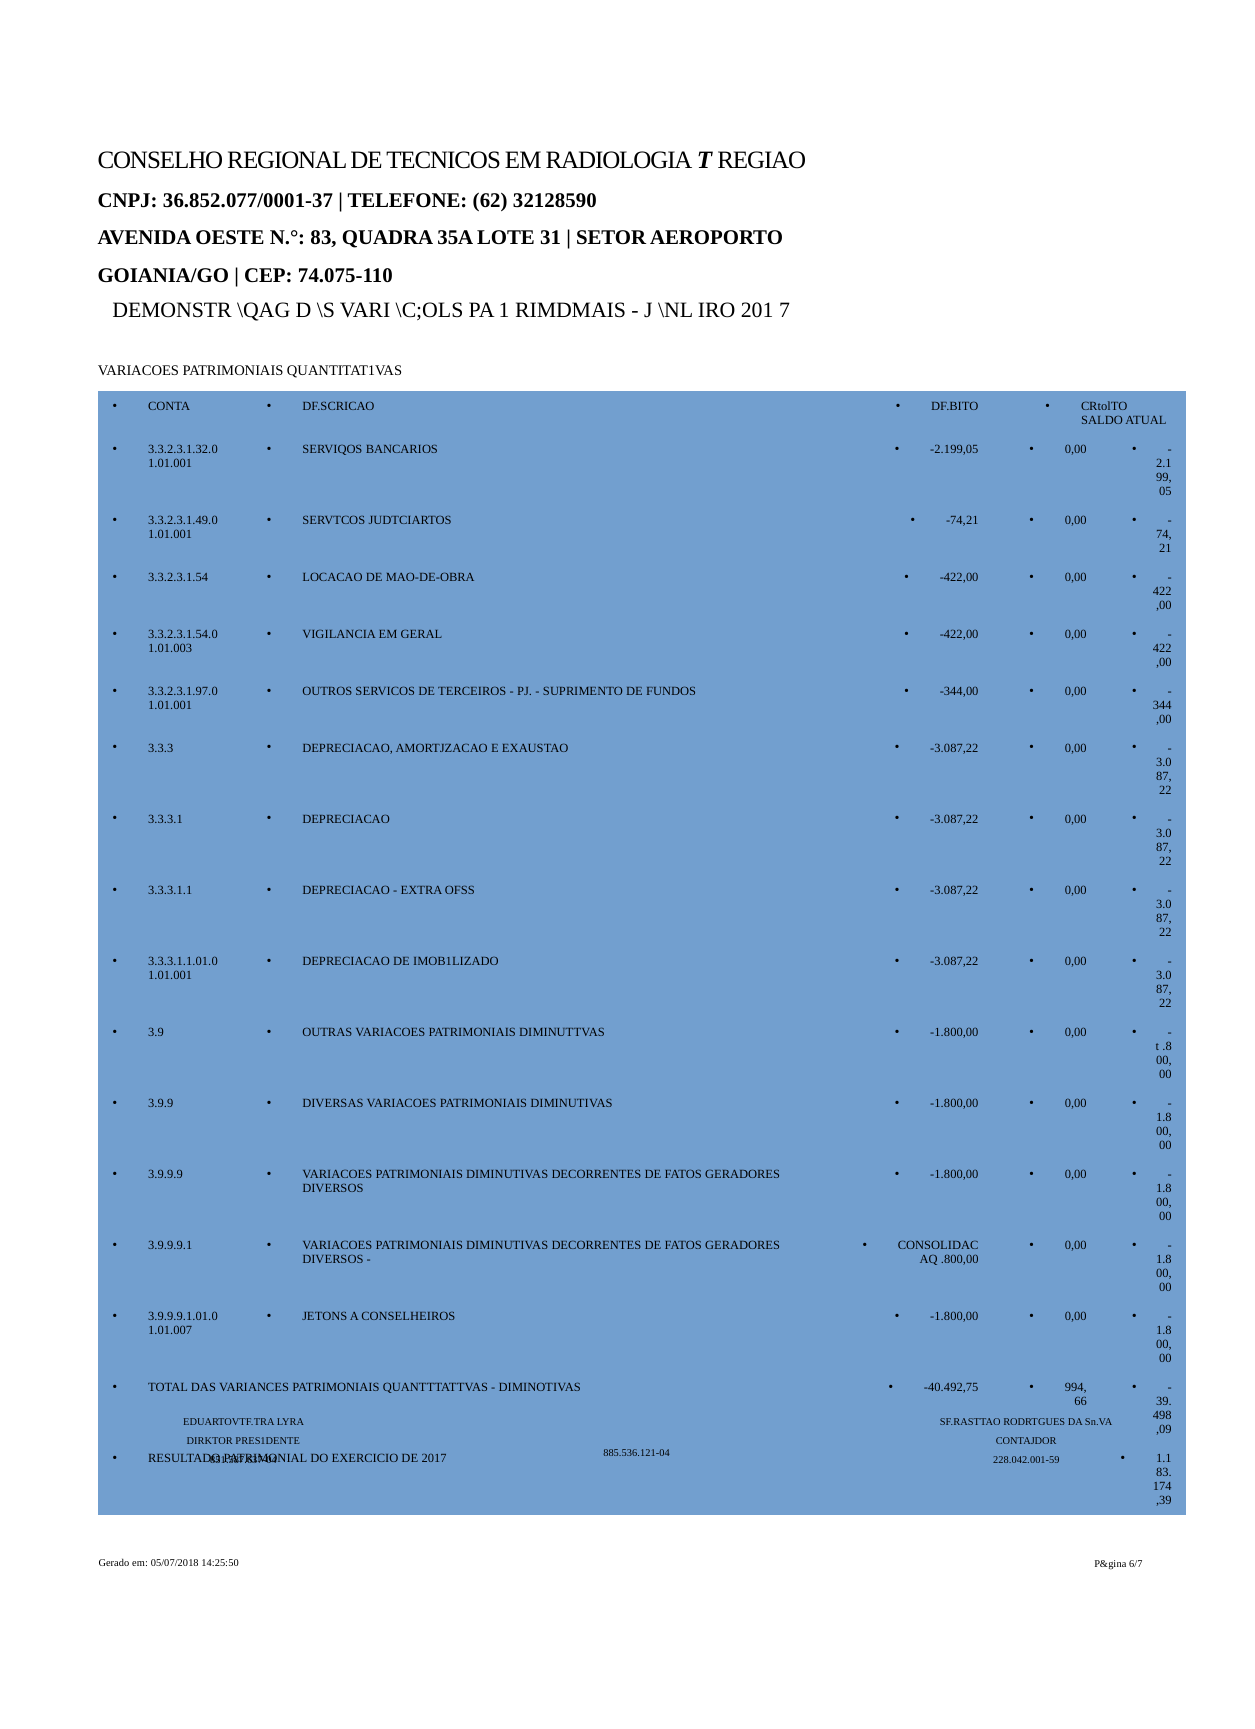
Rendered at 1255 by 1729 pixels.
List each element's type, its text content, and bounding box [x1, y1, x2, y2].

table_cell LOCACAO DE MAO-DE-OBRA [235, 562, 842, 619]
table_header CONTA [98, 391, 235, 434]
table_cell SERVIQOS BANCARIOS [235, 434, 842, 505]
table_cell -40.492,75 [842, 1373, 1012, 1444]
table_cell 0,00 [1012, 619, 1101, 676]
table_cell -1.800,00 [1101, 1231, 1186, 1302]
table_cell -3.087,22 [842, 947, 1012, 1018]
table_cell -3.087,22 [1101, 947, 1186, 1018]
table_cell -3.087,22 [1101, 875, 1186, 947]
table_cell 0,00 [1012, 505, 1101, 562]
table_cell -1.800,00 [842, 1302, 1012, 1373]
table_cell -74,21 [842, 505, 1012, 562]
table_cell 994,66 [1012, 1373, 1101, 1409]
table_header CRtolTO SALDO ATUAL [1012, 391, 1186, 434]
table_cell 0,00 [1012, 1231, 1101, 1302]
table_cell 3.3.2.3.1.54.01.01.003 [98, 619, 235, 676]
text_box 885.536.121-04 [603, 1446, 681, 1462]
table_cell 3.3.3.1.1.01.01.01.001 [98, 947, 235, 1018]
table_cell DEPRECIACAO [235, 804, 842, 875]
table_cell -1.800,00 [1101, 1089, 1186, 1160]
table_cell DEPRECIACAO, AMORTJZACAO E EXAUSTAO [235, 733, 842, 804]
text_box SF.RASTTAO RODRTGUES DA Sn.VA CONTAJDOR 228.042.001-59 [940, 1409, 1142, 1461]
table_cell 3.3.3.1 [98, 804, 235, 875]
table_cell DIVERSAS VARIACOES PATRIMONIAIS DIMINUTIVAS [235, 1089, 842, 1160]
table_cell 0,00 [1012, 733, 1101, 804]
text_box Gerado em: 05/07/2018 14:25:50 [99, 1556, 259, 1571]
text_box CONSELHO REGIONAL DE TECNICOS EM RADIOLOGIA T REGIAO CNPJ: 36.852.077/0001-37 | TELEFONE: (62) 32128590 AVENIDA OESTE N.°: 83, QUADRA 35A LOTE 31 | SETOR AEROPORTO GOIANIA/GO | CEP: 74.075-110 DEMONSTR \QAG D \S VARI \C;OLS PA 1 RIMDMAIS - J \NL IRO 201 7 [98, 136, 1000, 341]
table_cell 3.3.2.3.1.97.01.01.001 [98, 676, 235, 733]
table_cell DEPRECIACAO DE IMOB1LIZADO [235, 947, 842, 1018]
table_cell 1.183.174,39 [1101, 1444, 1186, 1515]
table_cell 0,00 [1012, 1160, 1101, 1231]
table_cell SERVTCOS JUDTCIARTOS [235, 505, 842, 562]
table_header DF.BITO [842, 391, 1012, 434]
table_cell 0,00 [1012, 947, 1101, 1018]
table_cell -344,00 [1101, 676, 1186, 733]
table_cell DEPRECIACAO - EXTRA OFSS [235, 875, 842, 947]
table_cell 3.9.9.9.1.01.01.01.007 [98, 1302, 235, 1373]
text_box P&gina 6/7 [1094, 1557, 1149, 1574]
table_cell 3.9.9.9 [98, 1160, 235, 1231]
table_cell [842, 1444, 1012, 1515]
table_cell 0,00 [1012, 804, 1101, 875]
table_cell 0,00 [1012, 1302, 1101, 1373]
table_cell VARIACOES PATRIMONIAIS DIMINUTIVAS DECORRENTES DE FATOS GERADORES DIVERSOS [235, 1160, 842, 1231]
table_cell 3.9 [98, 1018, 235, 1089]
table_cell 0,00 [1012, 1089, 1101, 1160]
text_box EDUARTOVTF.TRA LYRA DIRKTOR PRES1DENTE 851.587.637-04 [170, 1409, 317, 1460]
table_cell -t .800,00 [1101, 1018, 1186, 1089]
table_cell -2.199,05 [842, 434, 1012, 505]
text_box VARIACOES PATRIMONIAIS QUANTITAT1VAS [98, 360, 429, 383]
table_cell -422,00 [842, 562, 1012, 619]
table_cell -344,00 [842, 676, 1012, 733]
table_cell -3.087,22 [842, 733, 1012, 804]
table_cell 0,00 [1012, 676, 1101, 733]
table_cell -422,00 [1101, 619, 1186, 676]
table_header df.scricao [235, 391, 842, 434]
table_cell -1.800,00 [1101, 1160, 1186, 1231]
table_cell -1.800,00 [1101, 1302, 1186, 1373]
table_cell VIGILANCIA EM GERAL [235, 619, 842, 676]
table_cell -422,00 [1101, 562, 1186, 619]
table_cell CONSOLIDACAQ .800,00 [842, 1231, 1012, 1302]
table_cell -1.800,00 [842, 1160, 1012, 1231]
table_cell VARIACOES PATRIMONIAIS DIMINUTIVAS DECORRENTES DE FATOS GERADORES DIVERSOS - [235, 1231, 842, 1302]
table_cell 3.9.9 [98, 1089, 235, 1160]
table_cell OUTRAS VARIACOES PATRIMONIAIS DIMINUTTVAS [235, 1018, 842, 1089]
table_cell -39.498,09 [1101, 1373, 1186, 1444]
table_cell 3.3.2.3.1.32.01.01.001 [98, 434, 235, 505]
table_cell -1.800,00 [842, 1089, 1012, 1160]
table_cell -3.087,22 [842, 804, 1012, 875]
table_cell 3.3.3 [98, 733, 235, 804]
table_cell 3.3.2.3.1.54 [98, 562, 235, 619]
table_cell 3.3.2.3.1.49.01.01.001 [98, 505, 235, 562]
table_cell OUTROS SERVICOS DE TERCEIROS - PJ. - SUPRIMENTO DE FUNDOS [235, 676, 842, 733]
table_cell 3.9.9.9.1 [98, 1231, 235, 1302]
table_cell -422,00 [842, 619, 1012, 676]
table_cell -1.800,00 [842, 1018, 1012, 1089]
table_cell -2.199,05 [1101, 434, 1186, 505]
table_cell -3.087,22 [842, 875, 1012, 947]
table_cell 0,00 [1012, 434, 1101, 505]
table_cell RESULTADO PATRIMONIAL DO EXERCICIO DE 2017 [98, 1444, 842, 1515]
table_cell TOTAL DAS VARIANCES PATRIMONIAIS QUANTTTATTVAS - DIMINOTIVAS [98, 1373, 842, 1444]
table_cell -3.087,22 [1101, 804, 1186, 875]
table_cell -3.087,22 [1101, 733, 1186, 804]
table_cell JETONS A CONSELHEIROS [235, 1302, 842, 1373]
table_cell 3.3.3.1.1 [98, 875, 235, 947]
table_cell -74,21 [1101, 505, 1186, 562]
table_cell 0,00 [1012, 562, 1101, 619]
table_cell 0,00 [1012, 1018, 1101, 1089]
table_cell [1012, 1461, 1101, 1515]
table_cell 0,00 [1012, 875, 1101, 947]
